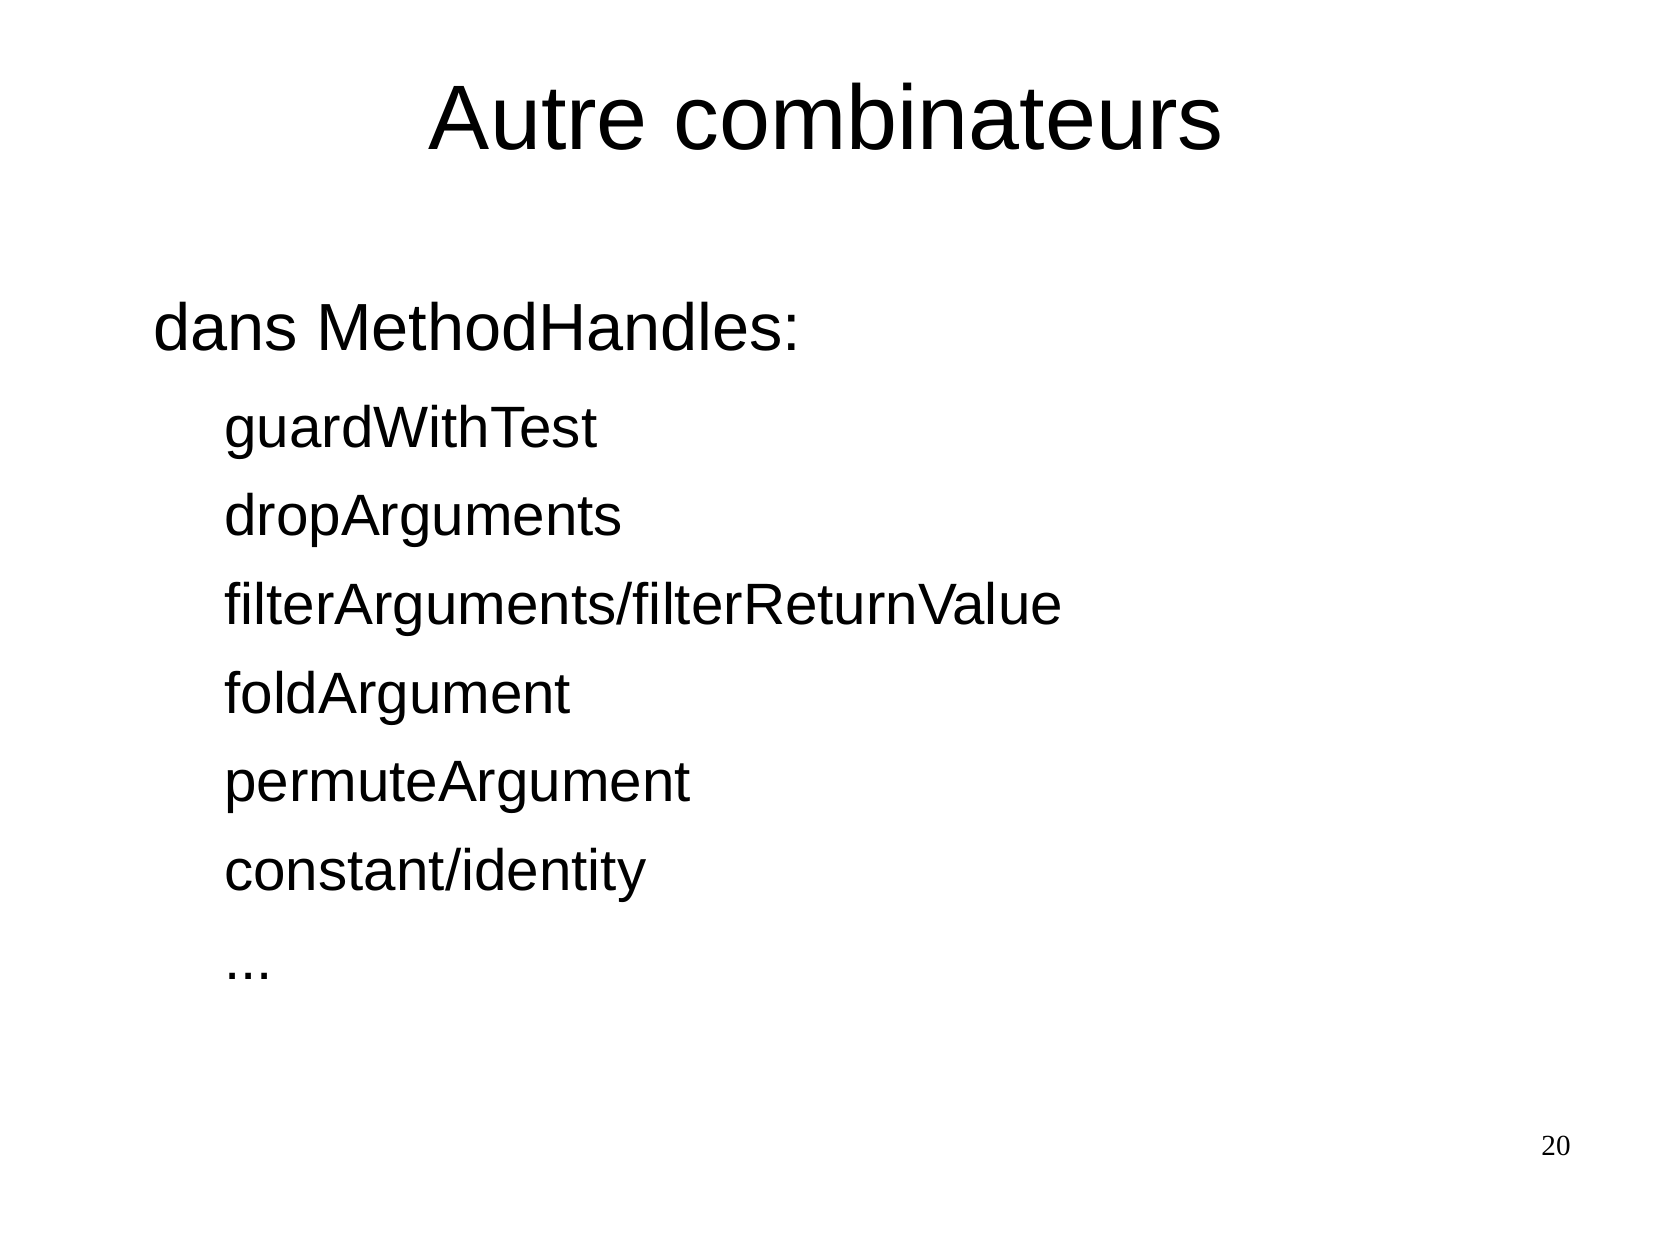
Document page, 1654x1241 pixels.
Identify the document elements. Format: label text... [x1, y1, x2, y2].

title Autre combinateurs [82, 13, 1571, 222]
list dans MethodHandles: guardWithTest dropArguments filterArguments/filterReturnValue foldArgument permuteArgument constant/identity ... [82, 290, 1571, 1109]
